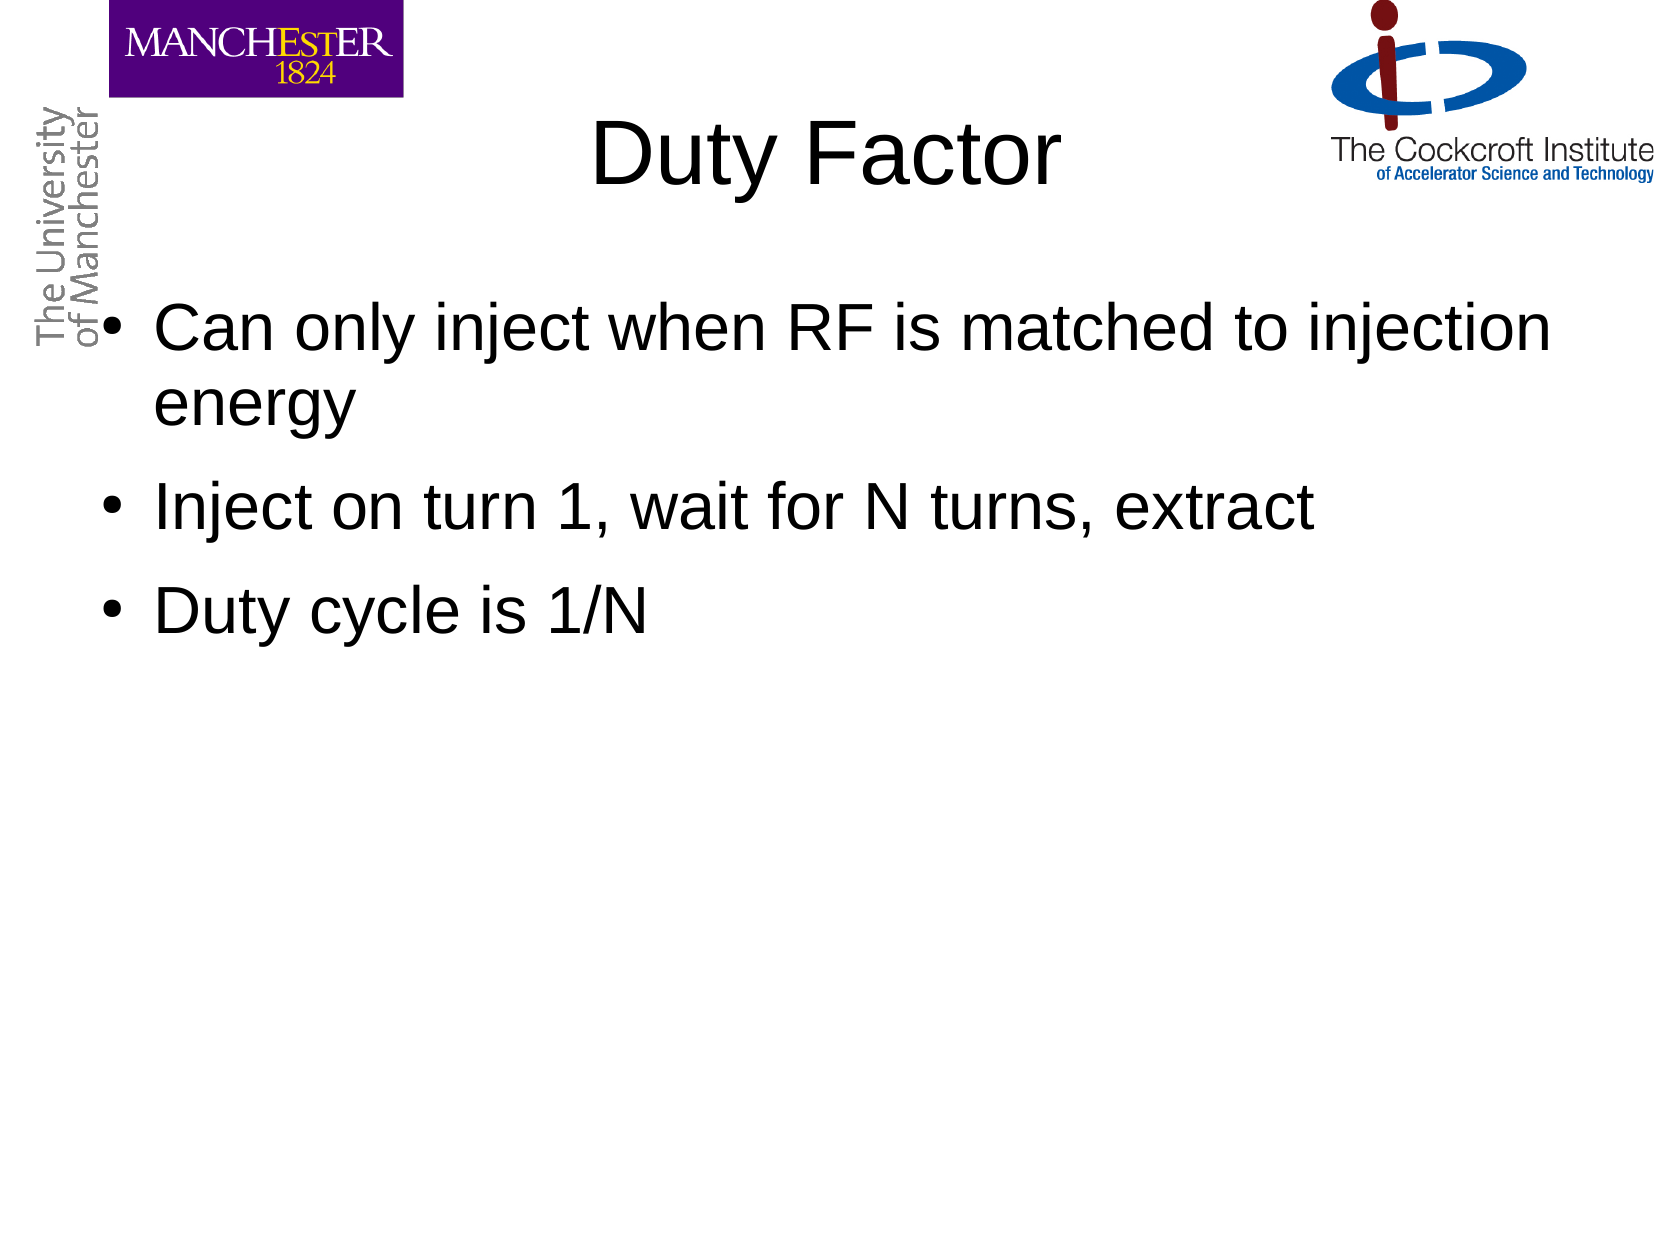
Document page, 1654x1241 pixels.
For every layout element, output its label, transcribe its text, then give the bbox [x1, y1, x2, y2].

title Duty Factor [82, 49, 1571, 257]
list Can only inject when RF is matched to injection energy Inject on turn 1, wait for N turns, extract Duty cycle is 1/N [82, 290, 1571, 1109]
picture [0, 0, 404, 347]
picture [1331, 0, 1654, 183]
